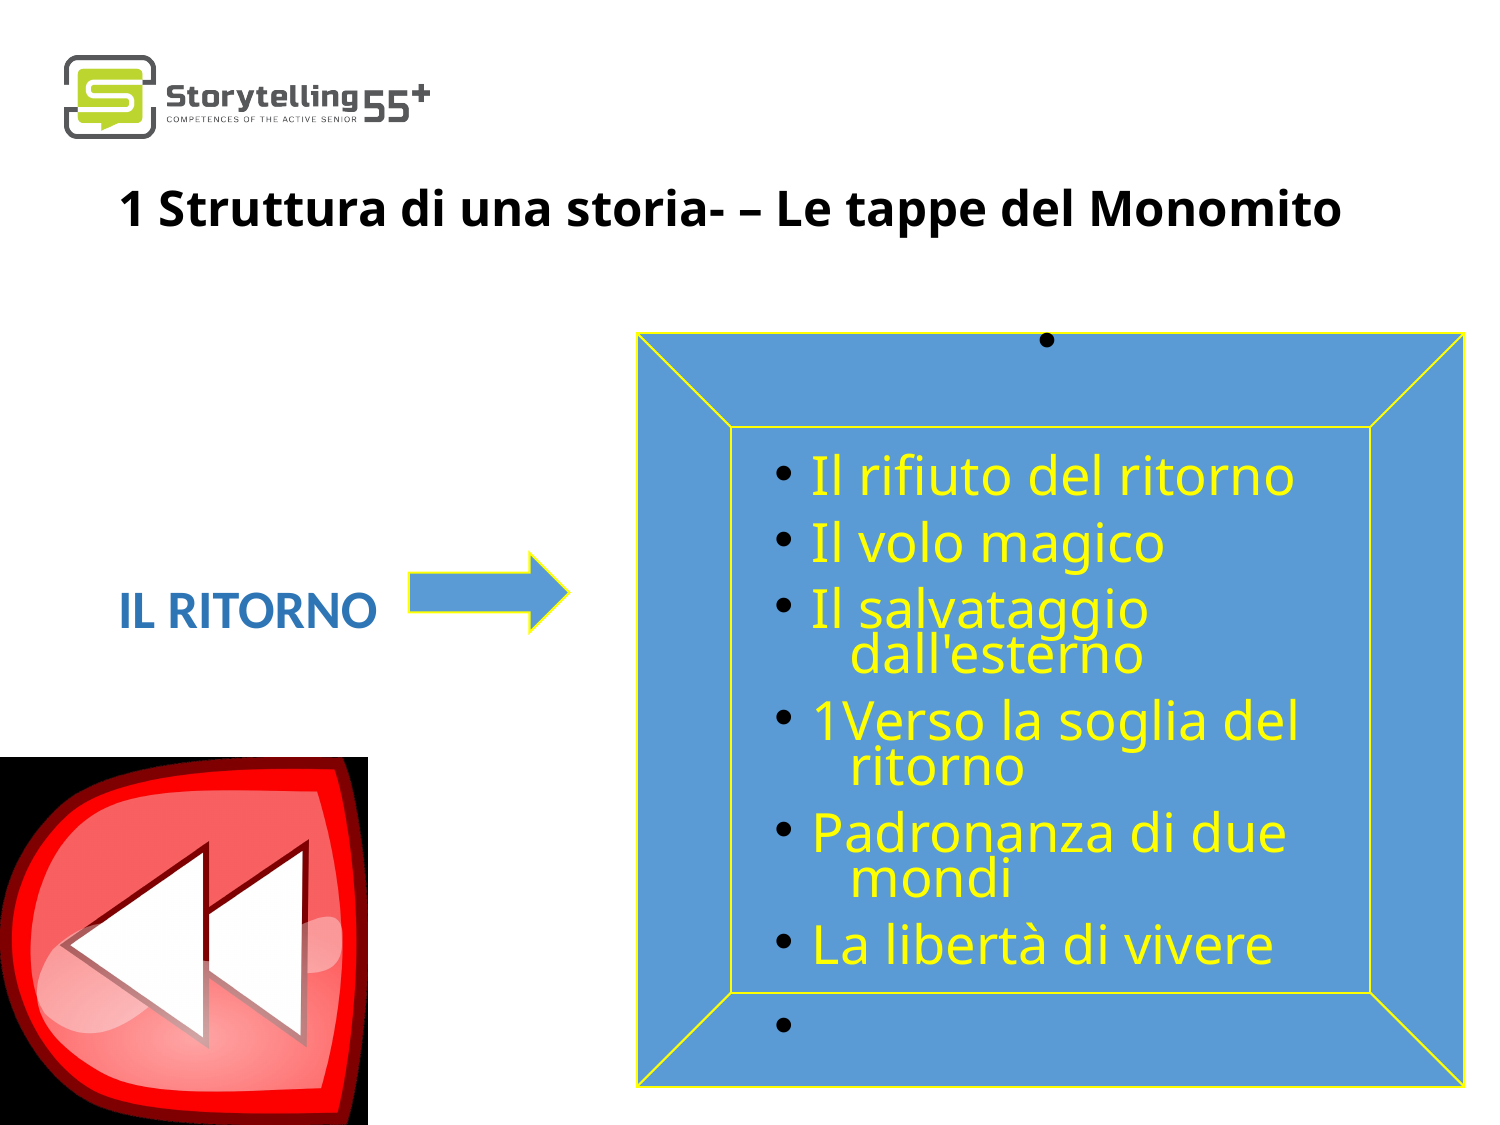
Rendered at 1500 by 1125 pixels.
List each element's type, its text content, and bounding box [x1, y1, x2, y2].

list Il rifiuto del ritorno Il volo magico Il salvataggio dall'esterno 1Verso la soglia del ritorno Padronanza di due mondi La libertà di vivere [759, 299, 1397, 1014]
text_box [408, 552, 570, 633]
title 1 Struttura di una storia- – Le tappe del Monomito [103, 59, 1397, 314]
list IL RITORNO [103, 299, 741, 1014]
picture [64, 55, 430, 139]
text_box [636, 332, 1465, 1087]
picture [0, 757, 368, 1125]
